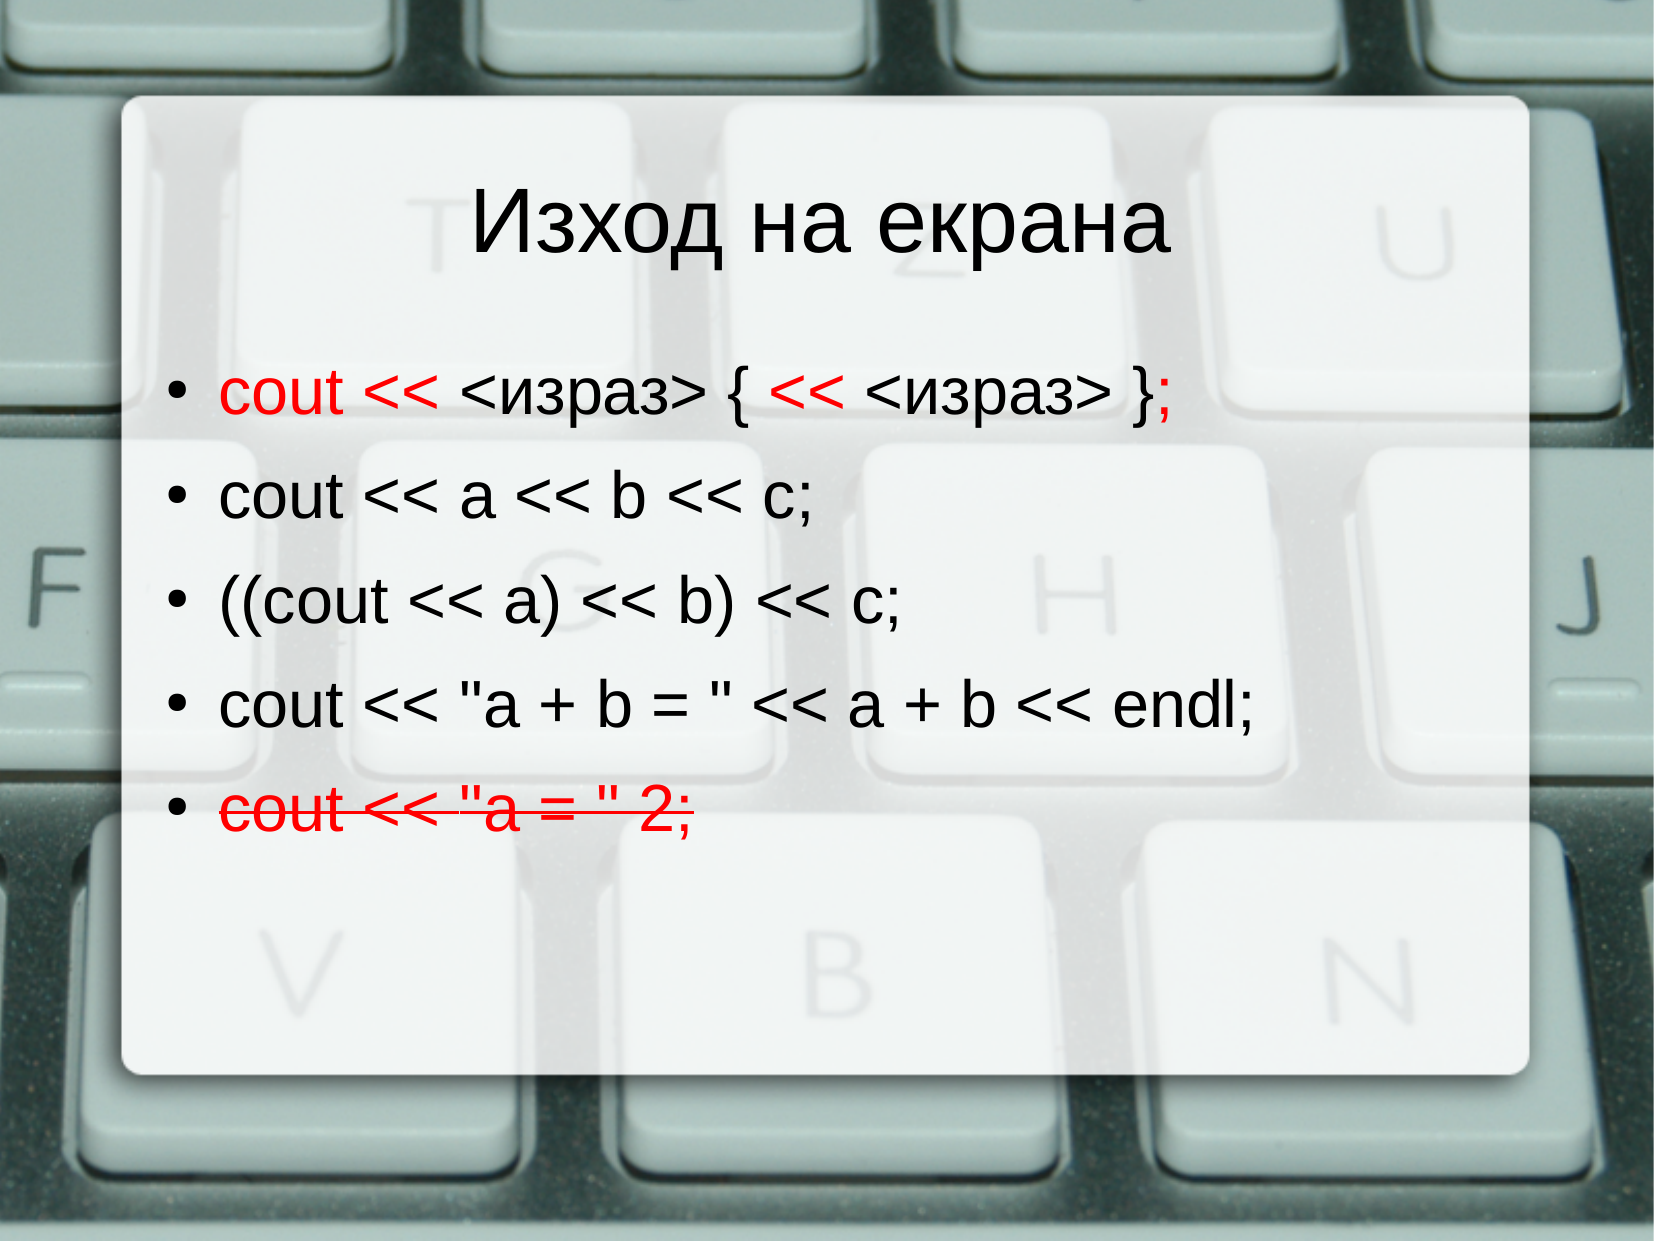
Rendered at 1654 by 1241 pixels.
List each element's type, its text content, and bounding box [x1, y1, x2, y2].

picture [0, 0, 1654, 1241]
title Изход на екрана [135, 117, 1506, 325]
list cout << <израз> { << <израз> }; cout << a << b << c; ((cout << a) << b) << c; cout << "a + b = " << a + b << endl; cout << "a = " 2; [147, 354, 1506, 1074]
